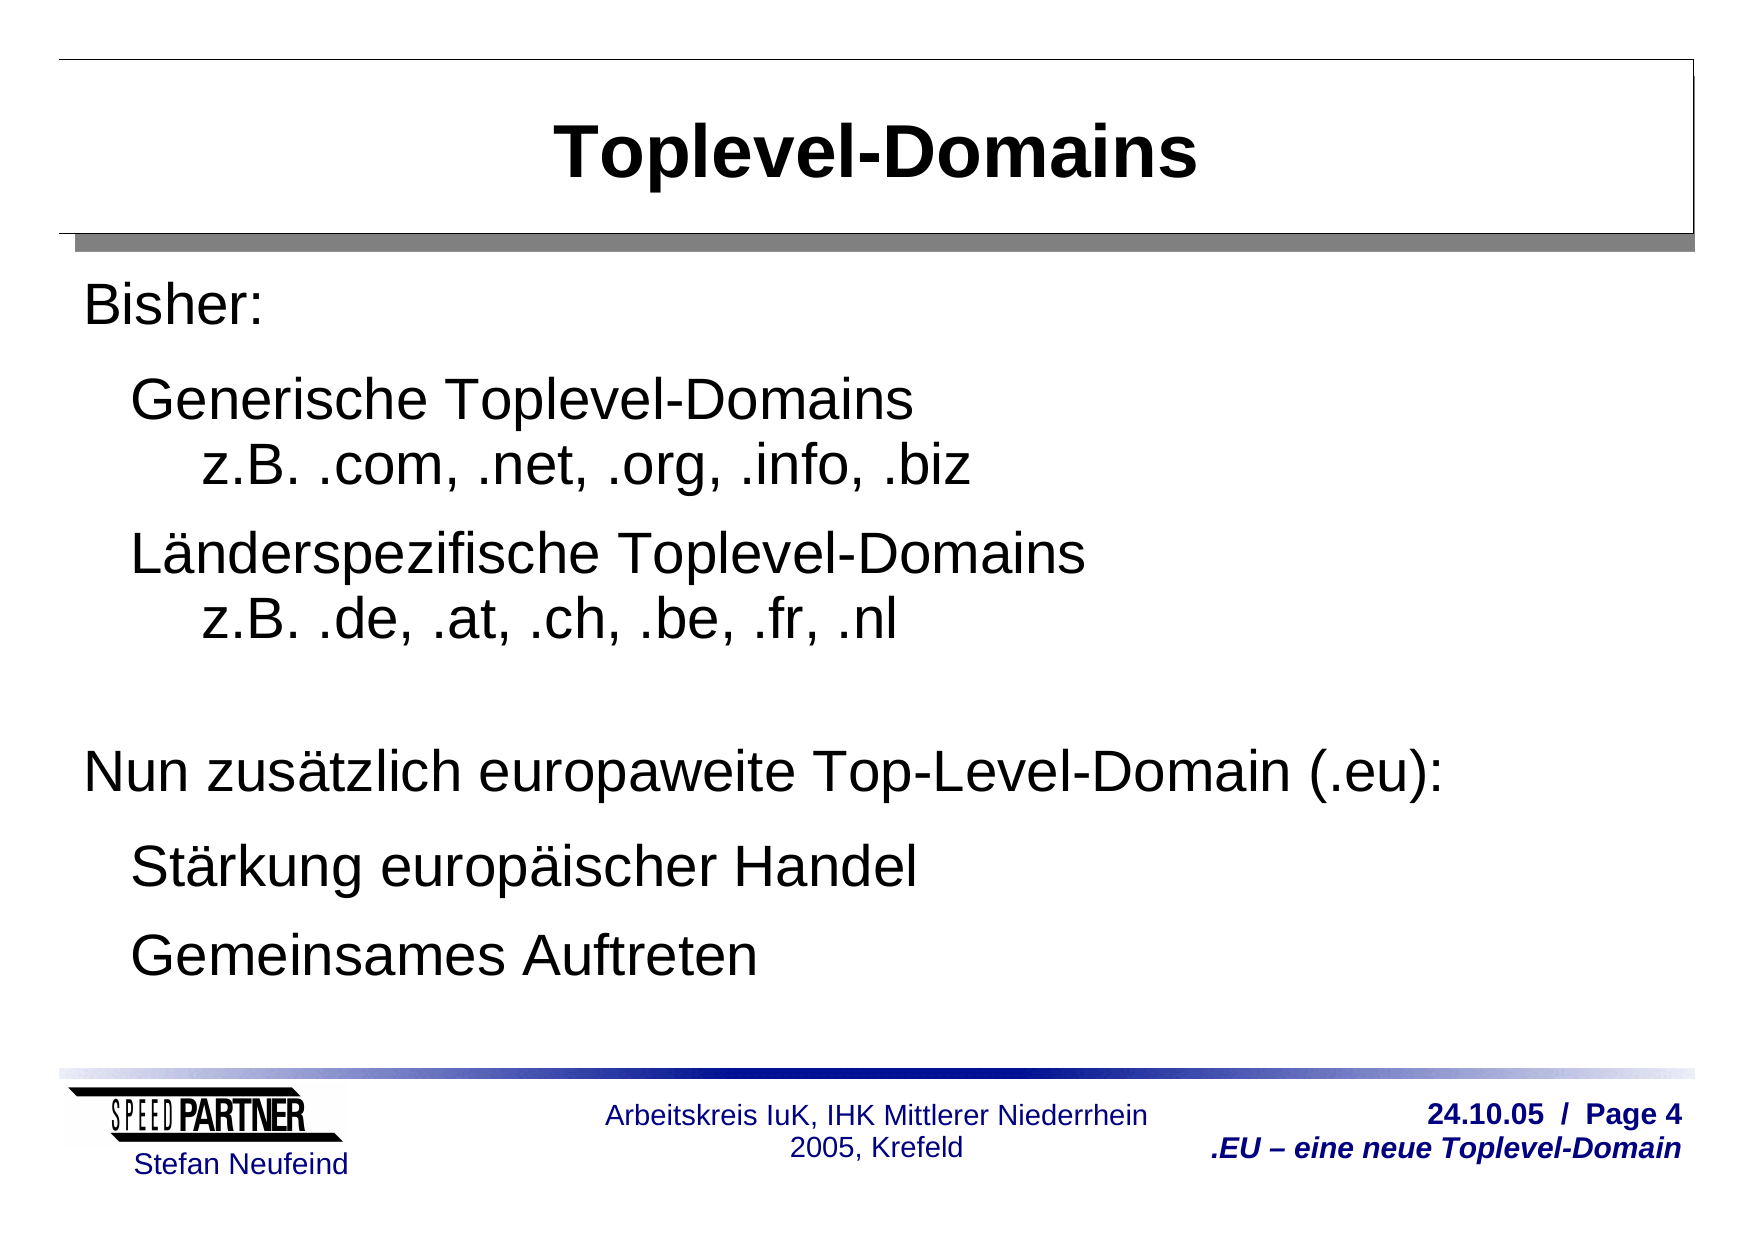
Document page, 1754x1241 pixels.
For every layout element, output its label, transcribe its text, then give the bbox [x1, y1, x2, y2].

picture [64, 1082, 348, 1146]
picture [59, 1068, 1695, 1079]
list Bisher: Generische Toplevel-Domains z.B. .com, .net, .org, .info, .biz Länderspezifische Toplevel-Domains z.B. .de, .at, .ch, .be, .fr, .nl Nun zusätzlich europaweite Top-Level-Domain (.eu): Stärkung europäischer Handel Gemeinsames Auftreten [71, 272, 1695, 1055]
title Toplevel-Domains [59, 59, 1695, 244]
